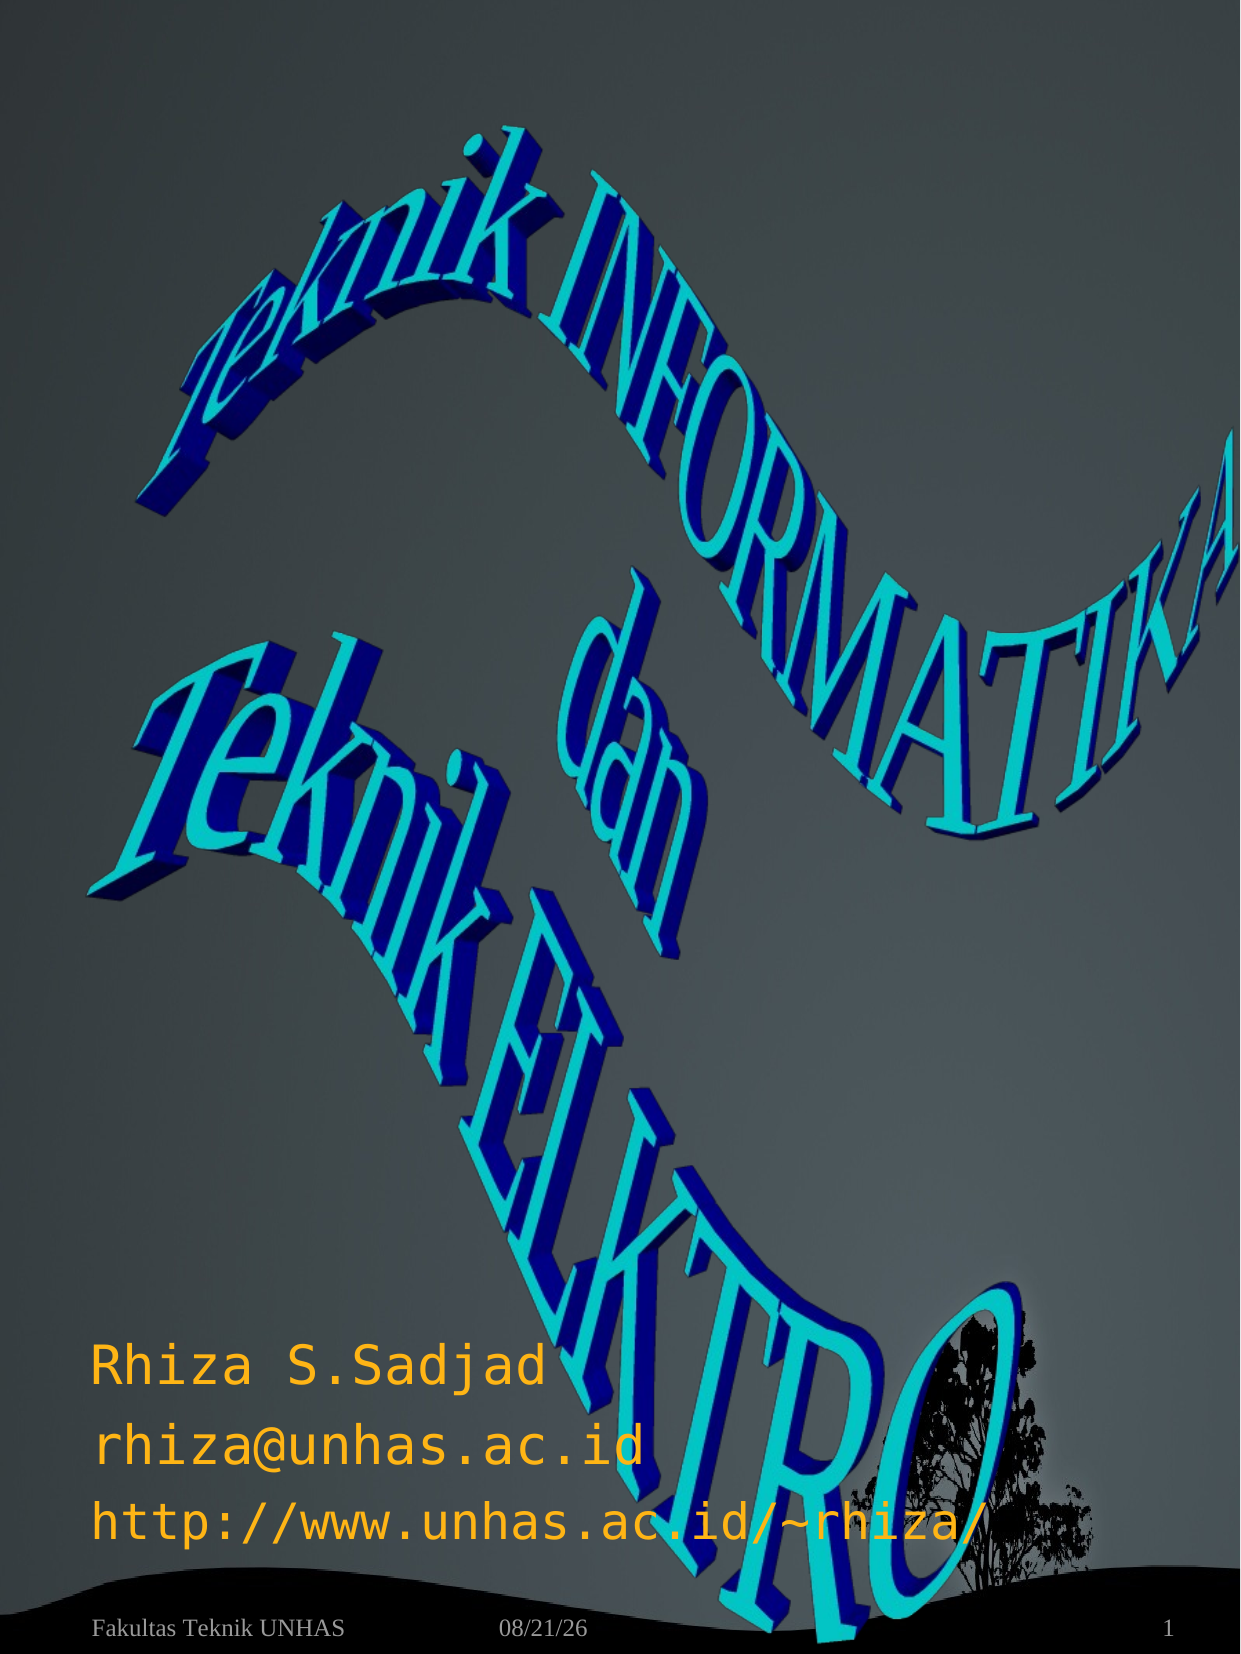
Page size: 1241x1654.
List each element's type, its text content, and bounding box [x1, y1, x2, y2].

picture [657, 1215, 726, 1290]
text_box Rhiza S.Sadjad rhiza@unhas.ac.id http://www.unhas.ac.id/~rhiza/ [0, 1290, 1093, 1596]
picture [504, 964, 577, 1170]
picture [0, 0, 1241, 1654]
